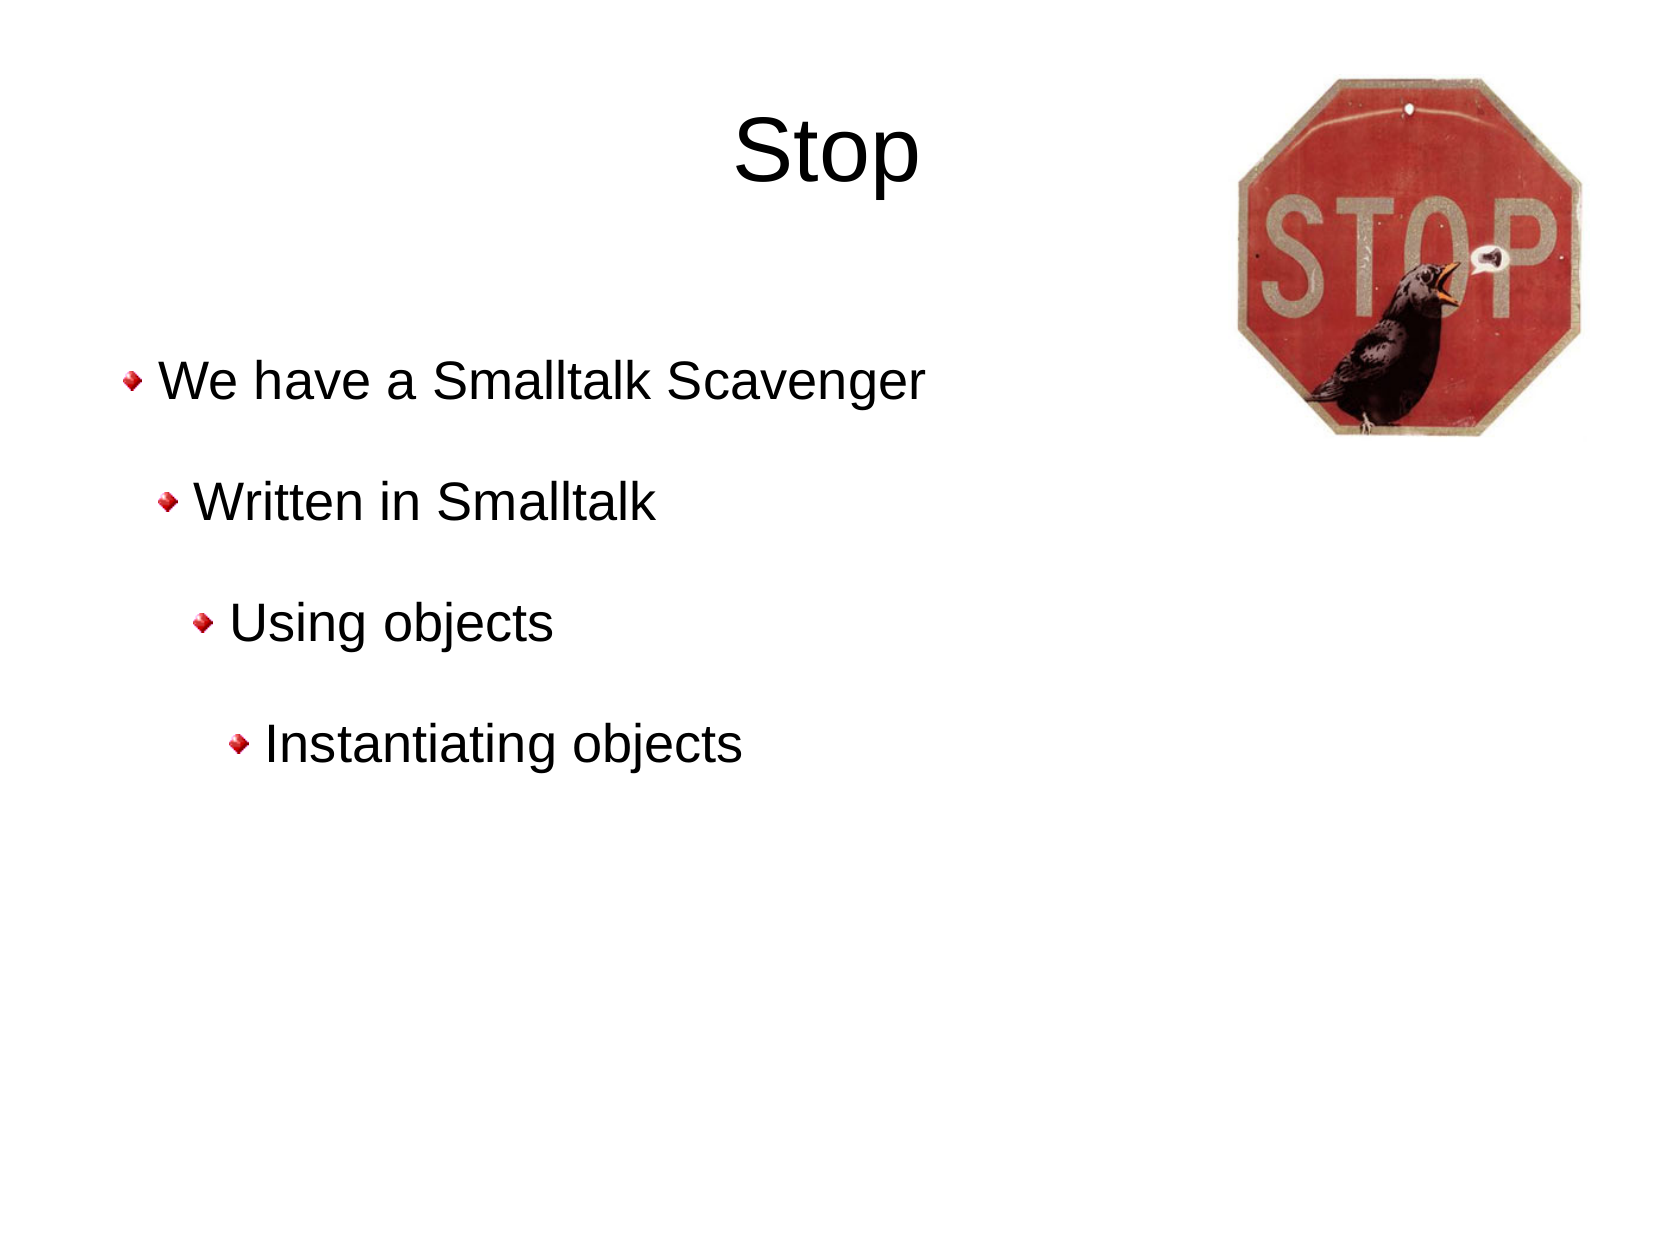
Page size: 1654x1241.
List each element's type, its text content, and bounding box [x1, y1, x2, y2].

text_box Stop [143, 91, 1200, 209]
text_box We have a Smalltalk Scavenger Written in Smalltalk Using objects Instantiating objects [37, 343, 1201, 903]
picture [1200, 74, 1616, 442]
